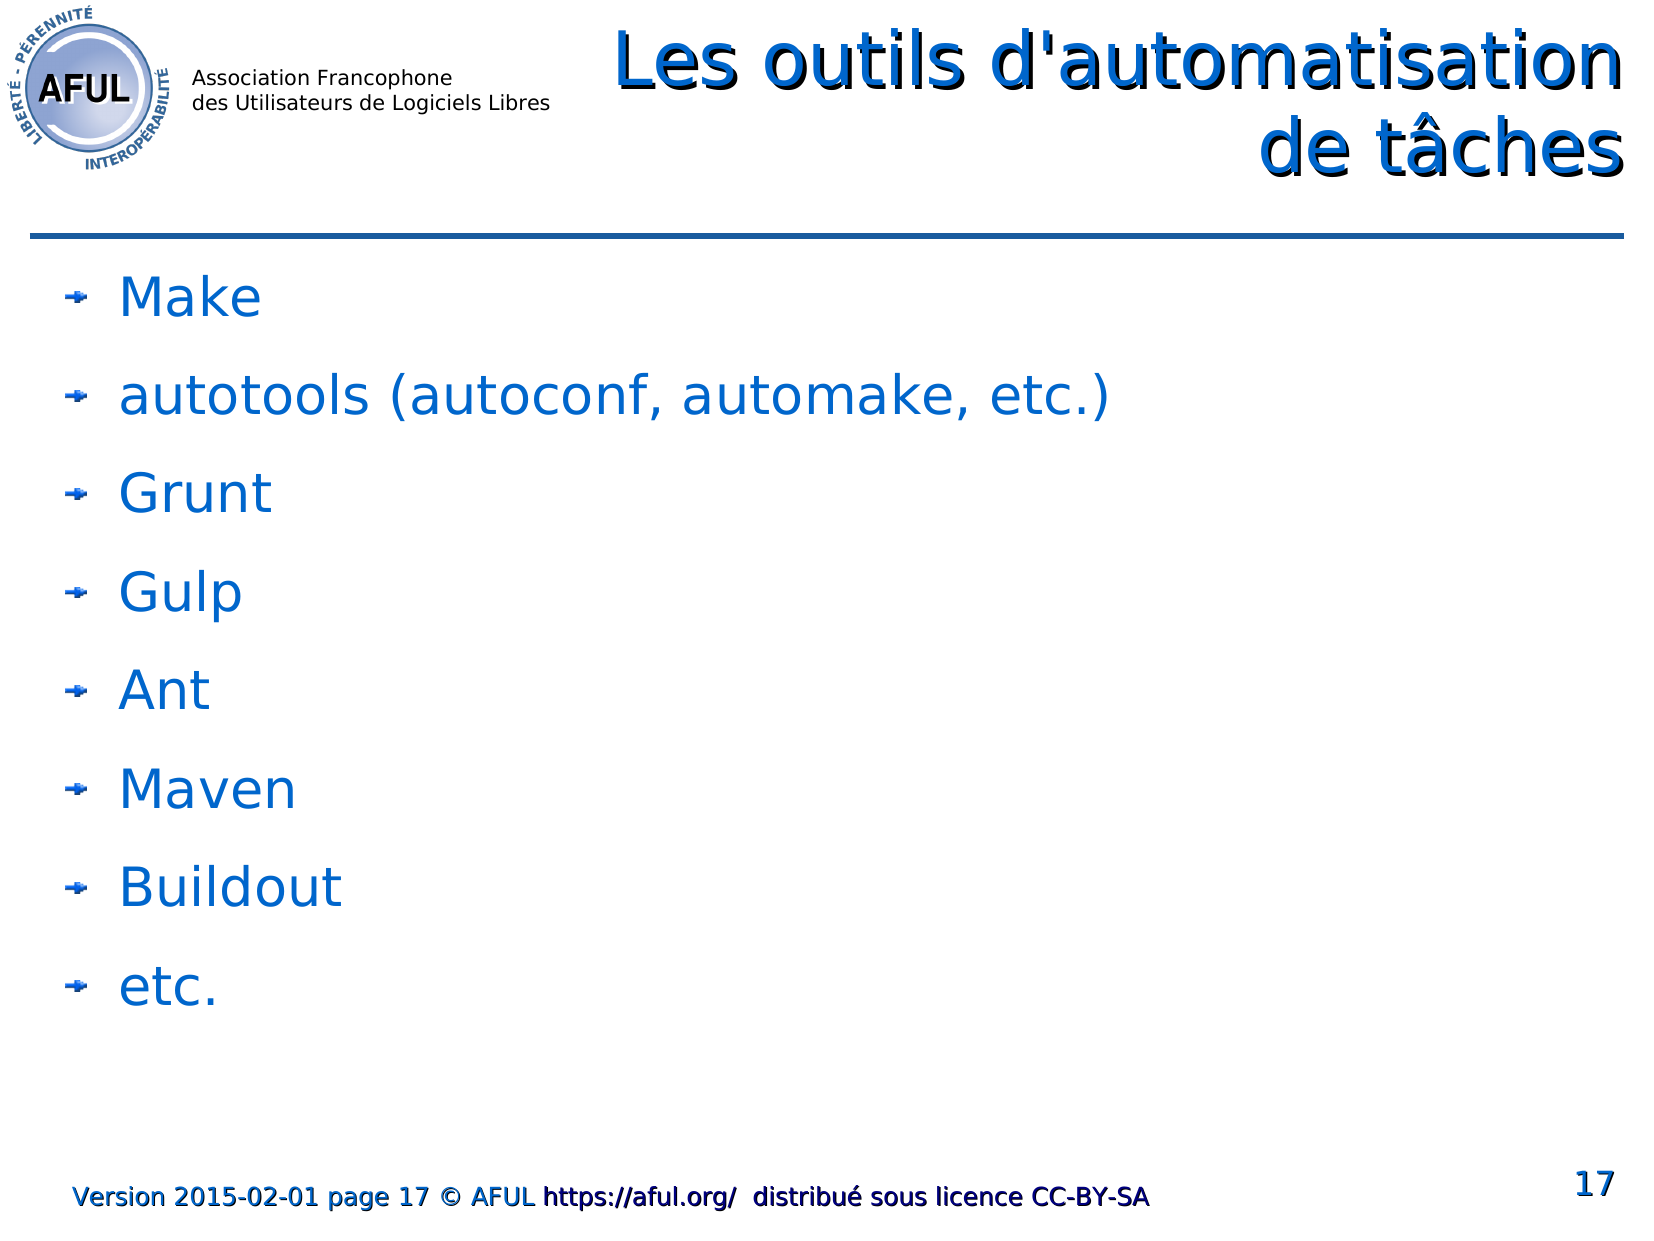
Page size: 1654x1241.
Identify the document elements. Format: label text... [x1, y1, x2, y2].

title Les outils d'automatisation de tâches [501, 0, 1625, 207]
picture [0, 0, 178, 178]
list Make autotools (autoconf, automake, etc.) Grunt Gulp Ant Maven Buildout etc. [47, 265, 1595, 1211]
